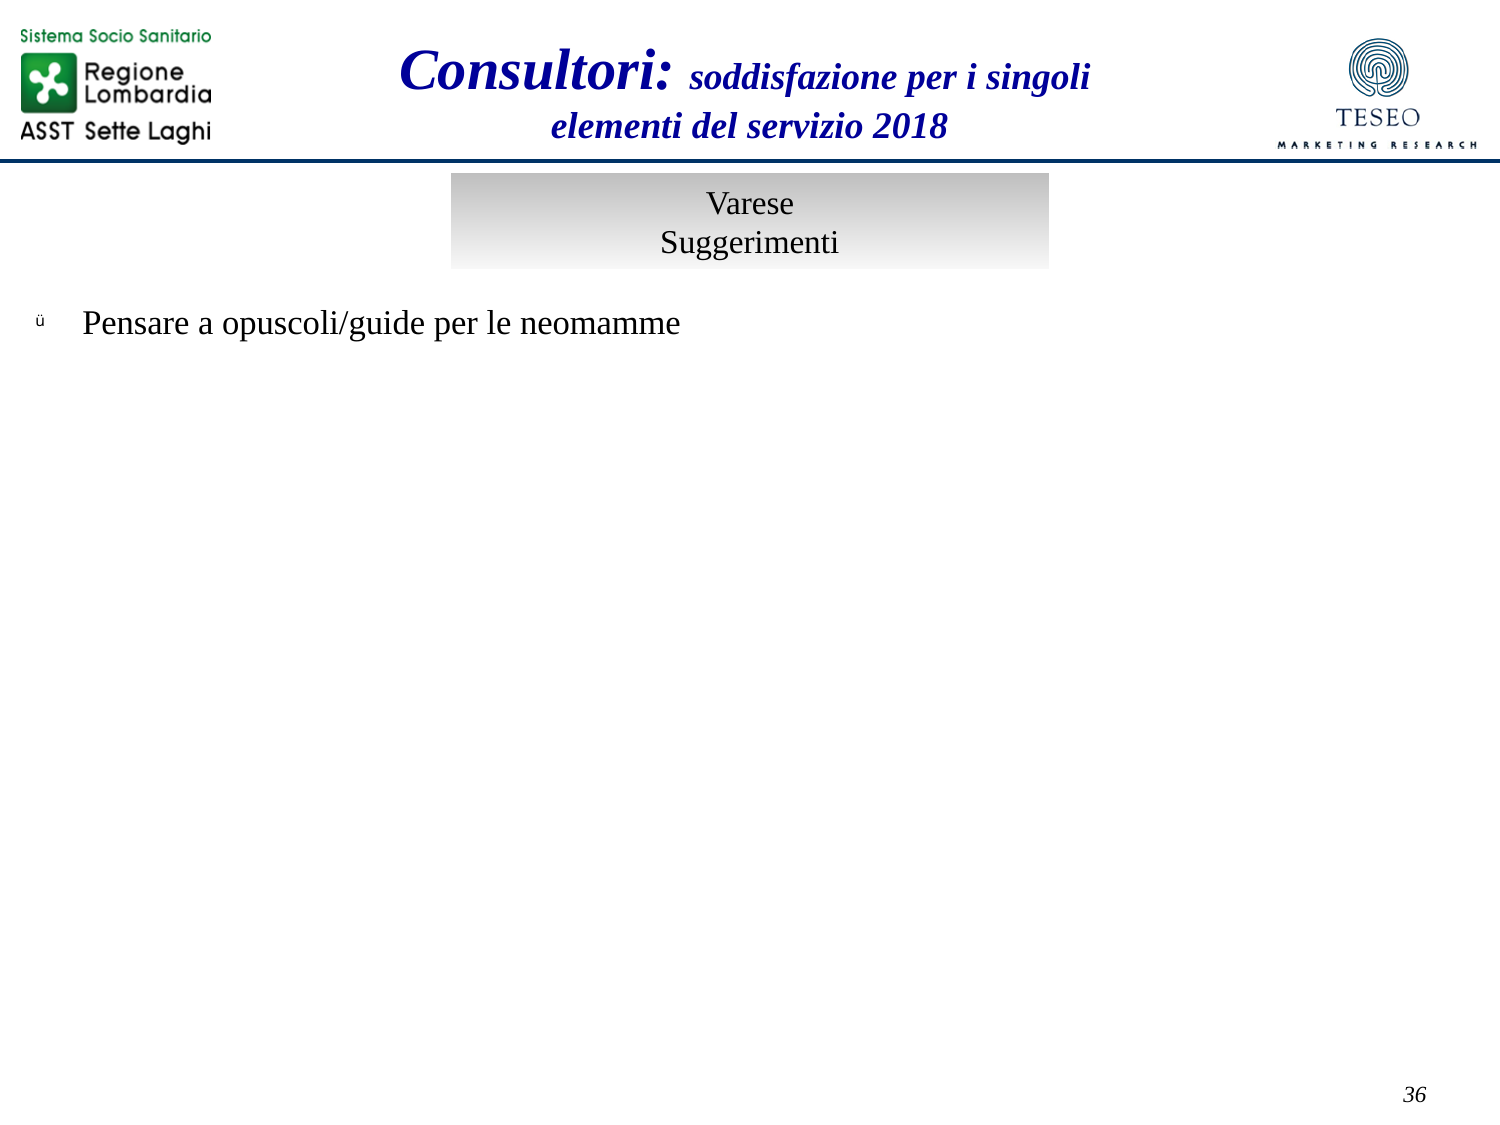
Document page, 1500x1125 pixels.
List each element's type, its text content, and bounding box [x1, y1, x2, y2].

text_box Pensare a opuscoli/guide per le neomamme [20, 292, 1480, 349]
picture [1294, 30, 1481, 149]
picture [21, 26, 206, 148]
text_box Consultori: soddisfazione per i singoli elementi del servizio 2018 [206, 25, 1294, 151]
text_box Varese Suggerimenti [451, 173, 1049, 269]
